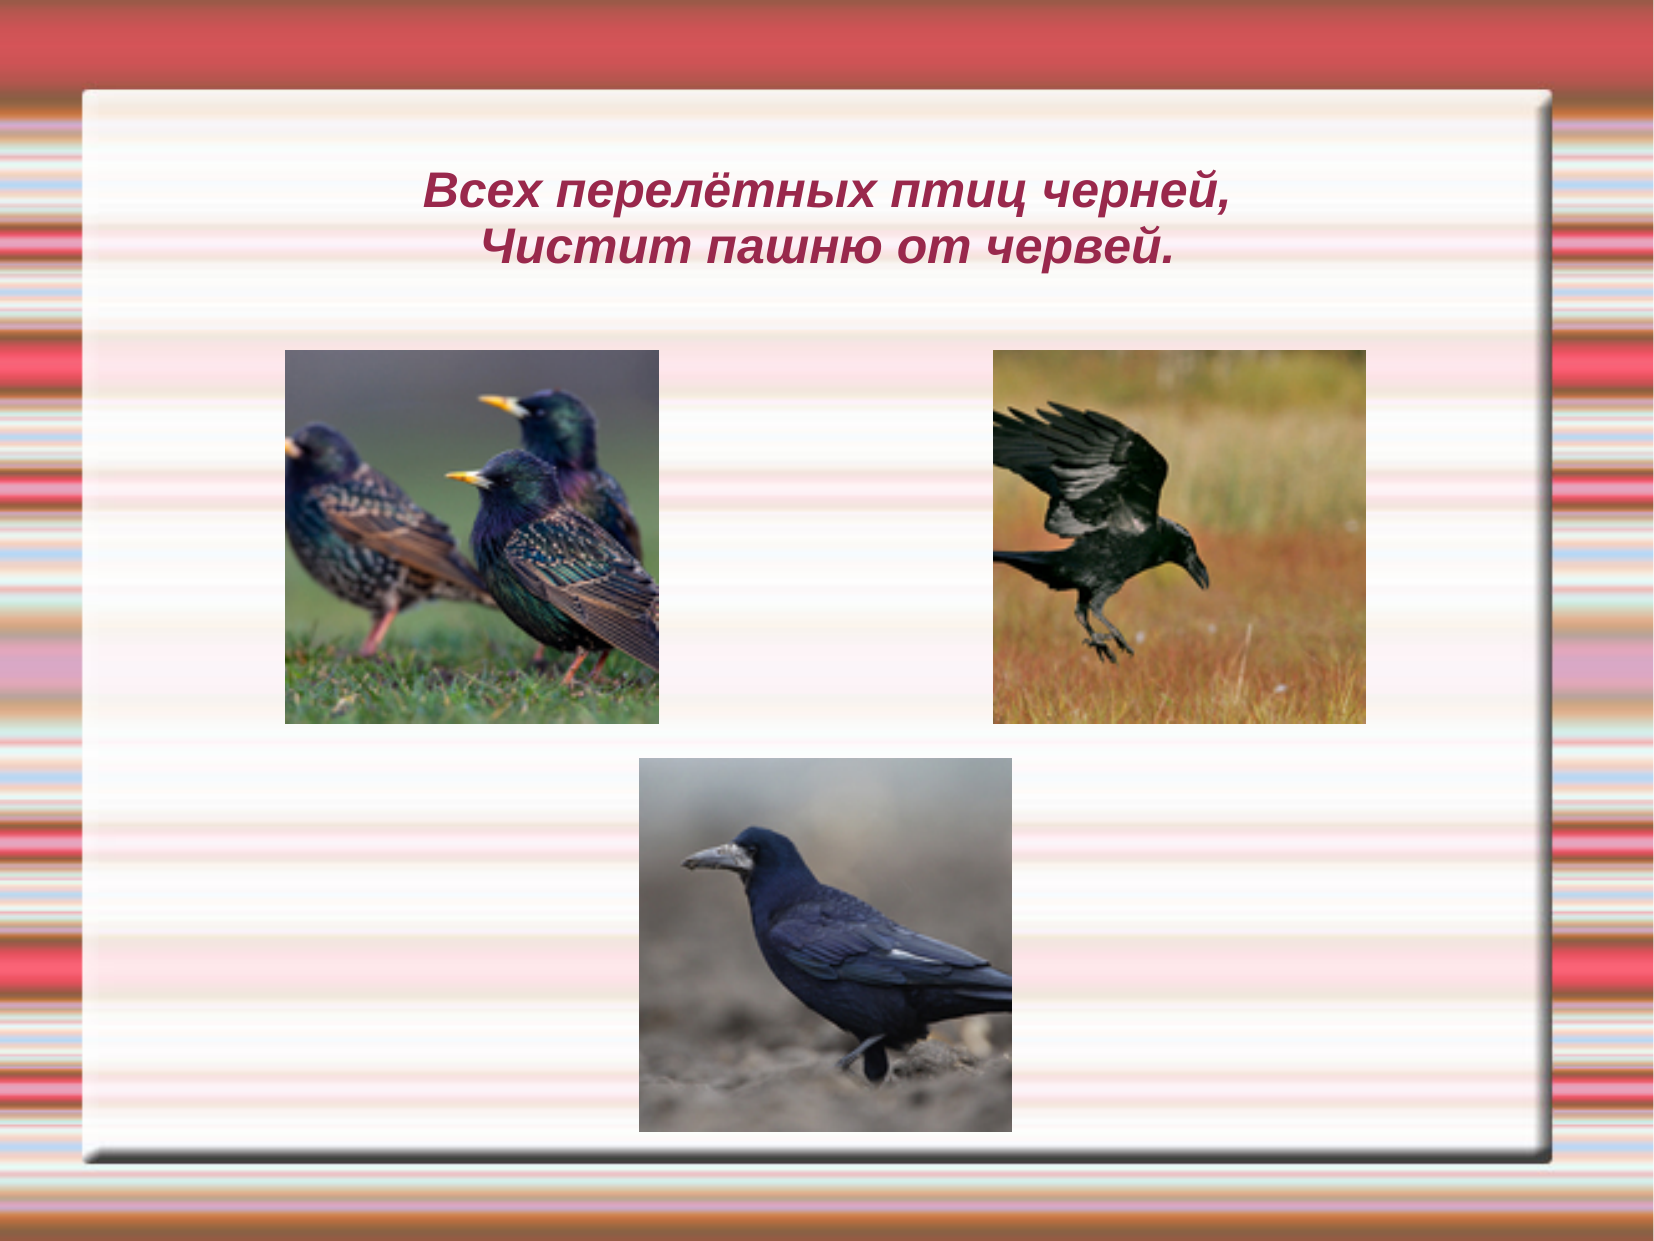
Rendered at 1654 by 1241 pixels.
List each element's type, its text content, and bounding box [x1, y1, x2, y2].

title Всех перелётных птиц черней, Чистит пашню от червей. [121, 114, 1534, 322]
picture [0, 0, 1654, 1241]
